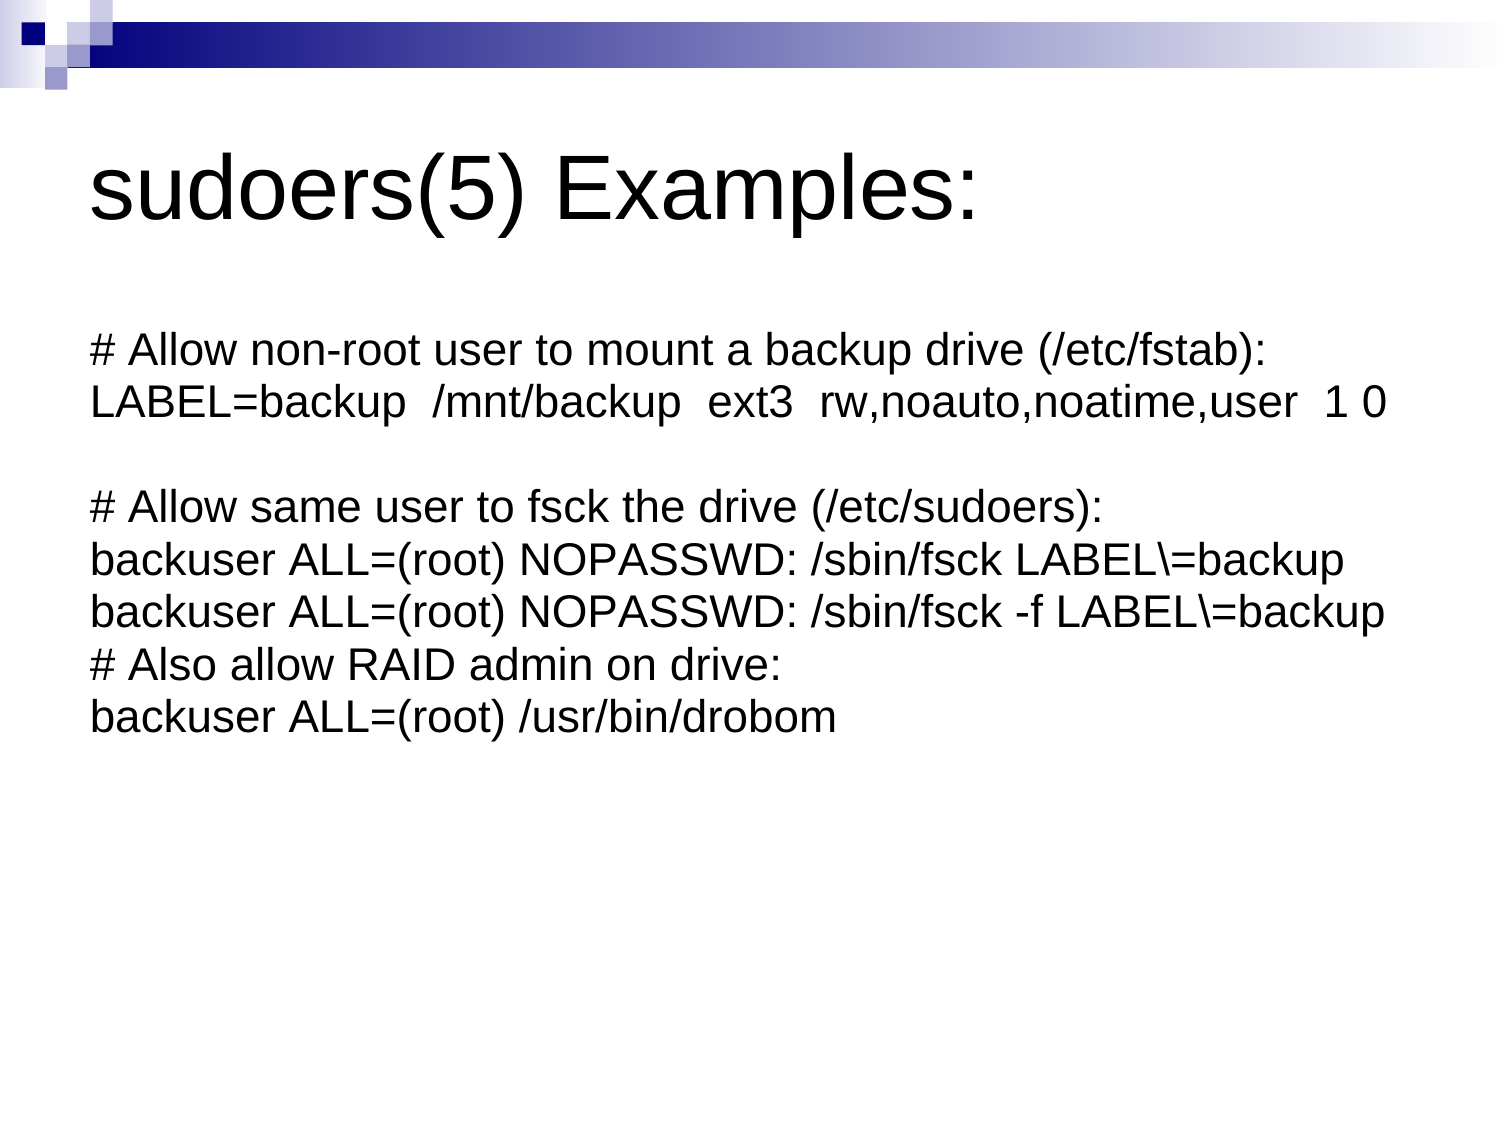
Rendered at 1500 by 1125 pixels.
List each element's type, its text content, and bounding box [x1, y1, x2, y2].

title sudoers(5) Examples: [75, 75, 1426, 301]
list # Allow non-root user to mount a backup drive (/etc/fstab): LABEL=backup /mnt/backup ext3 rw,noauto,noatime,user 1 0 # Allow same user to fsck the drive (/etc/sudoers): backuser ALL=(root) NOPASSWD: /sbin/fsck LABEL\=backup backuser ALL=(root) NOPASSWD: /sbin/fsck -f LABEL\=backup # Also allow RAID admin on drive: backuser ALL=(root) /usr/bin/drobom [75, 324, 1426, 963]
